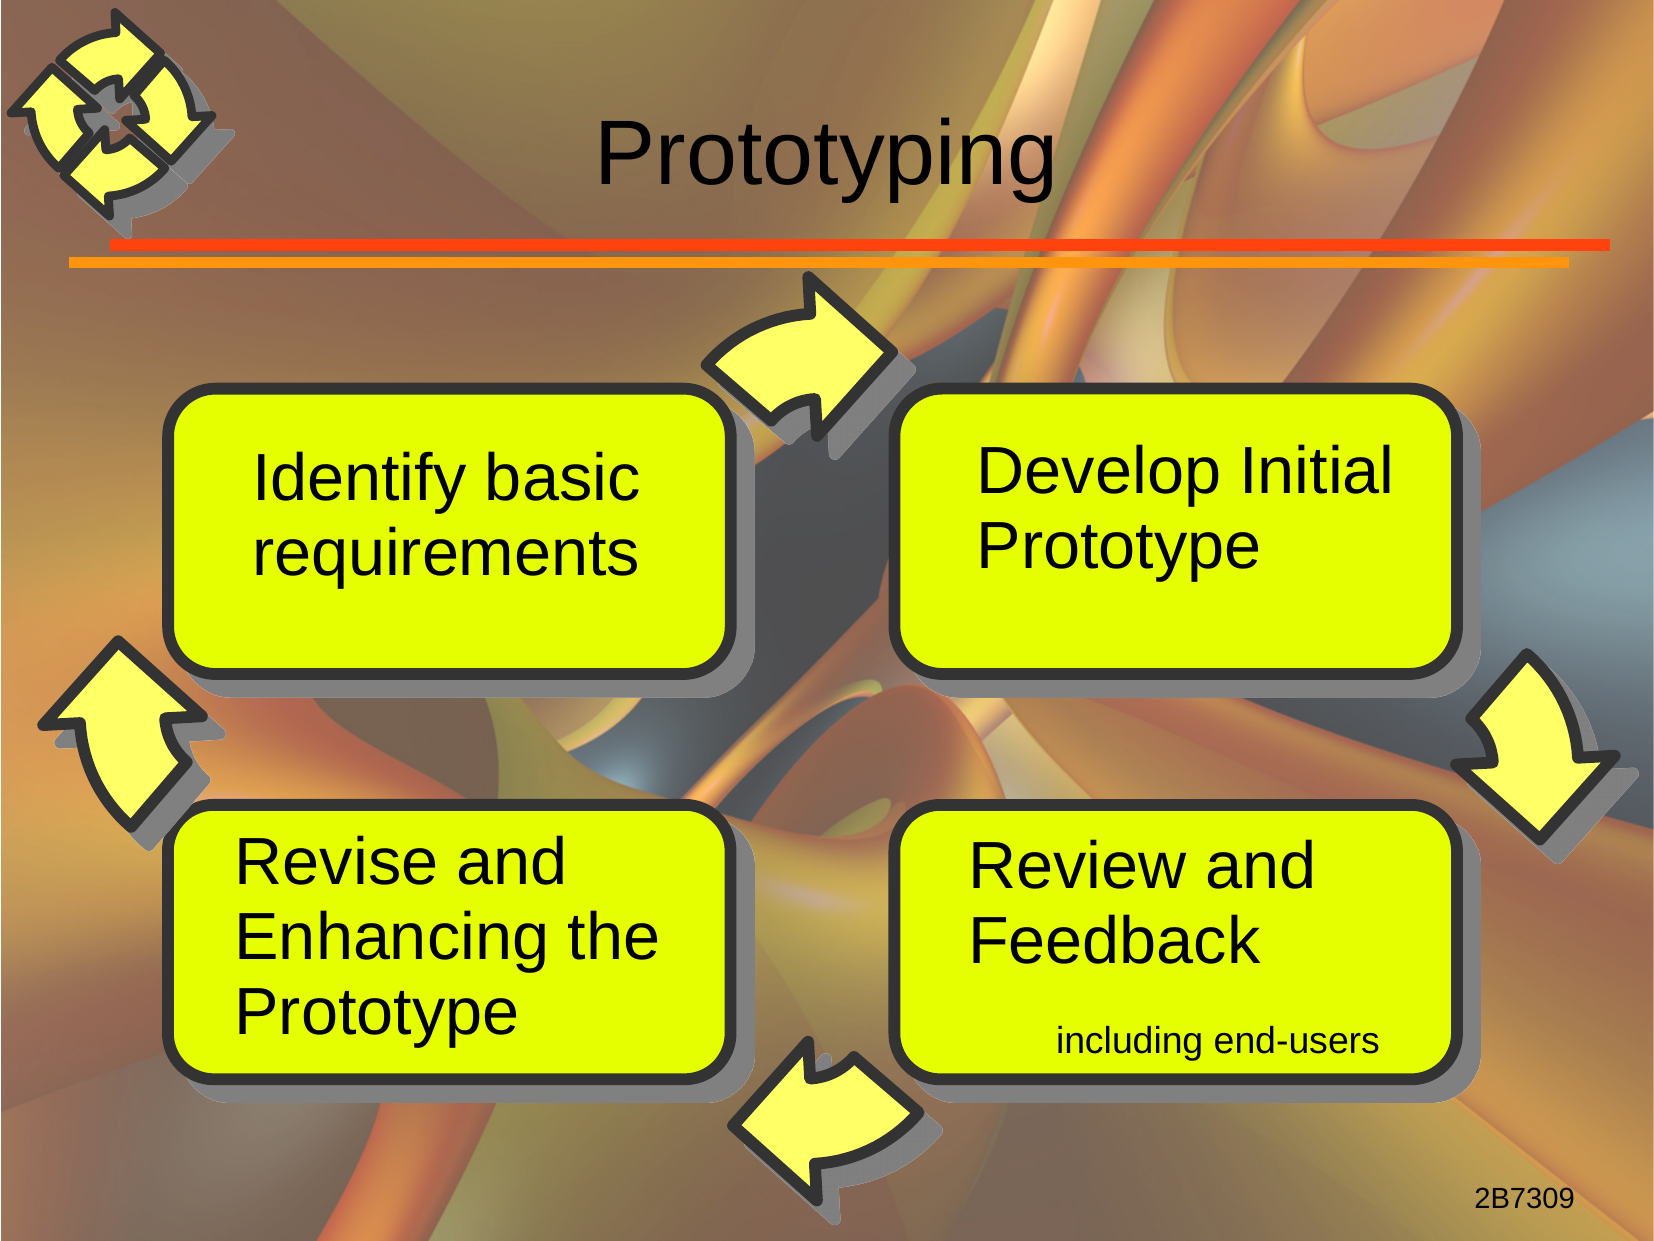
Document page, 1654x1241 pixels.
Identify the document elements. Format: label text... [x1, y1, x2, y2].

title Prototyping [82, 49, 1571, 257]
text_box [1455, 653, 1615, 840]
text_box including end-users [1041, 1012, 1395, 1074]
text_box Revise and Enhancing the Prototype [219, 816, 694, 1081]
text_box [125, 60, 213, 162]
text_box [11, 67, 98, 169]
text_box [167, 804, 731, 1080]
text_box [733, 1041, 919, 1201]
text_box [43, 641, 203, 827]
text_box [894, 804, 1457, 1080]
text_box Identify basic requirements [237, 432, 715, 614]
text_box [168, 388, 731, 674]
text_box [706, 276, 893, 436]
text_box [894, 388, 1458, 674]
text_box [59, 12, 161, 99]
text_box Develop Initial Prototype [961, 426, 1471, 607]
text_box Review and Feedback [953, 820, 1433, 1002]
text_box [63, 129, 165, 217]
